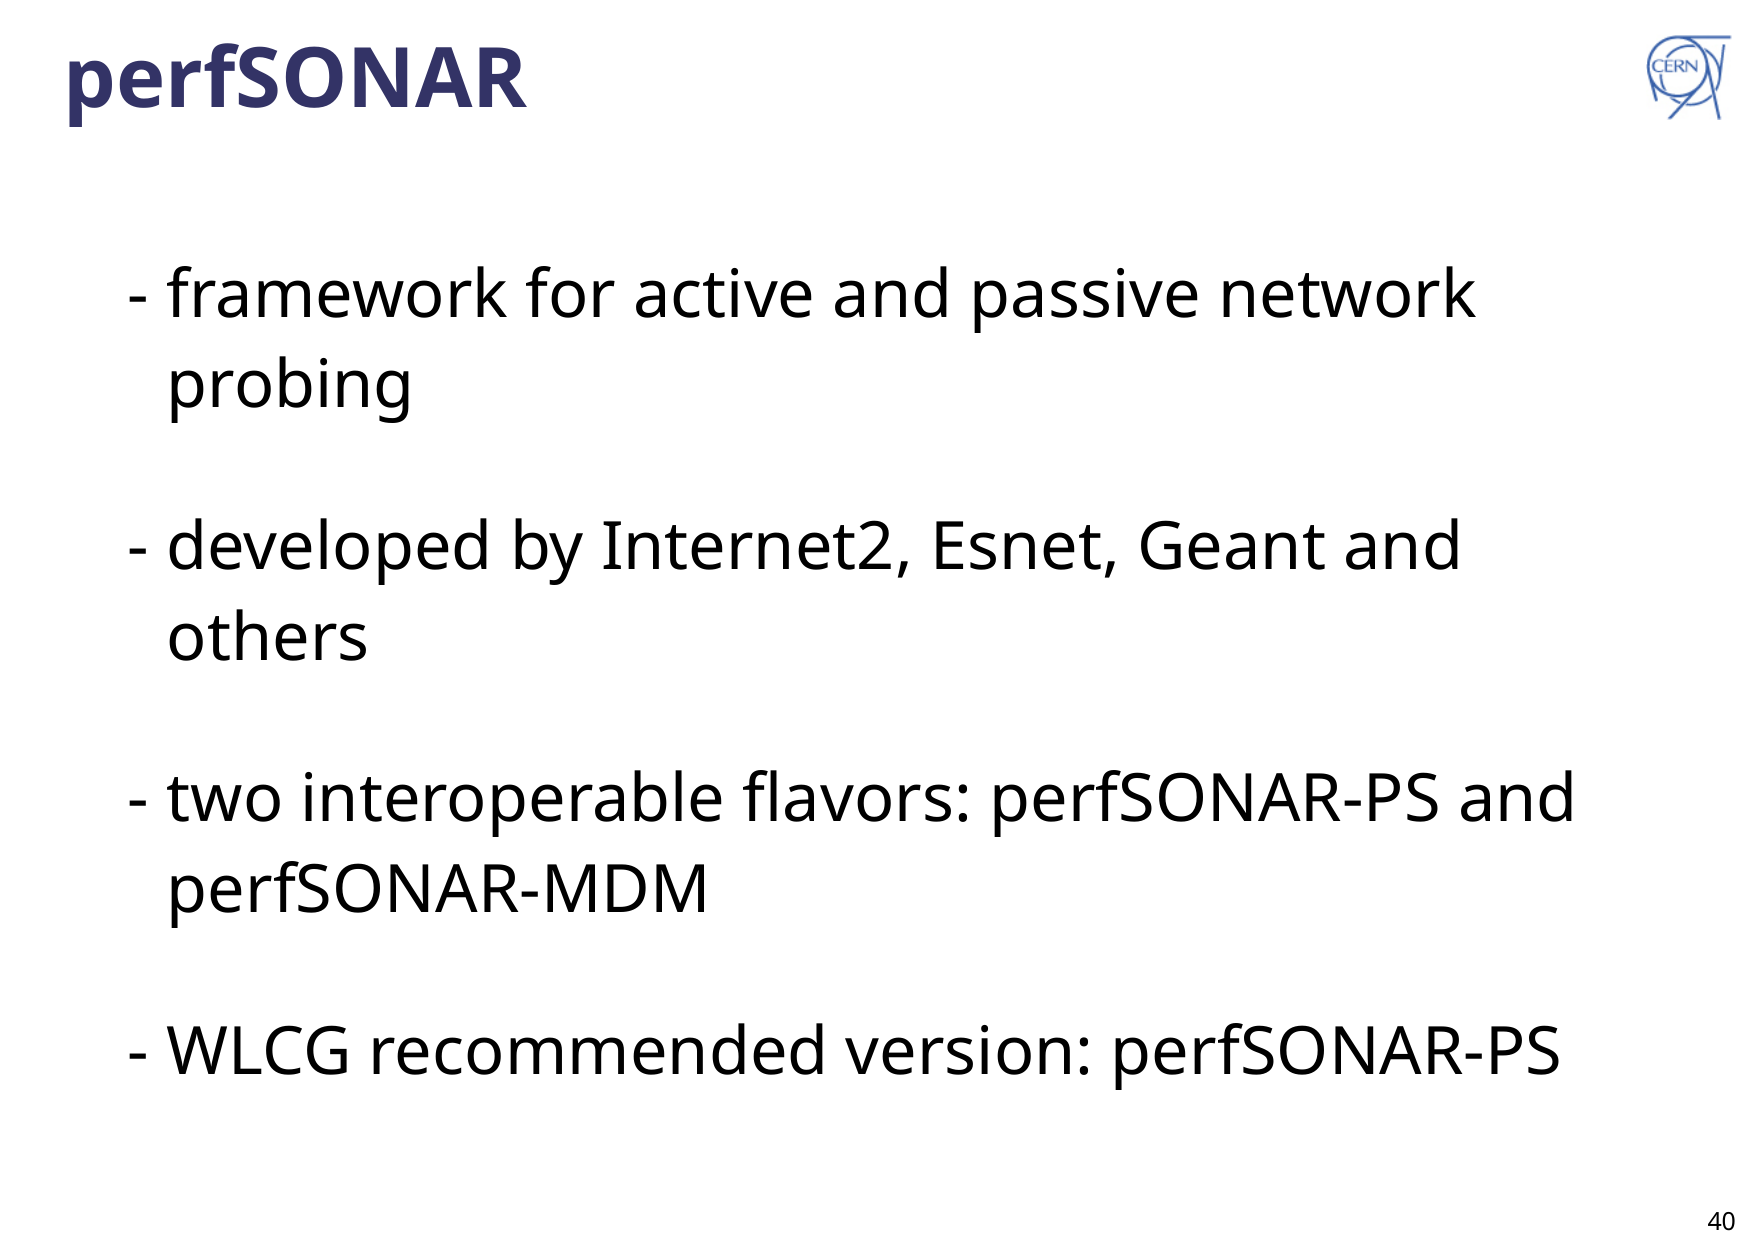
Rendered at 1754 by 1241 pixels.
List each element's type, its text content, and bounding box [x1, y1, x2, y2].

picture [1646, 34, 1732, 120]
title perfSONAR [63, 0, 1621, 166]
text_box - framework for active and passive network probing - developed by Internet2, Esnet, Geant and others - two interoperable flavors: perfSONAR-PS and perfSONAR-MDM - WLCG recommended version: perfSONAR-PS [113, 238, 1696, 1127]
